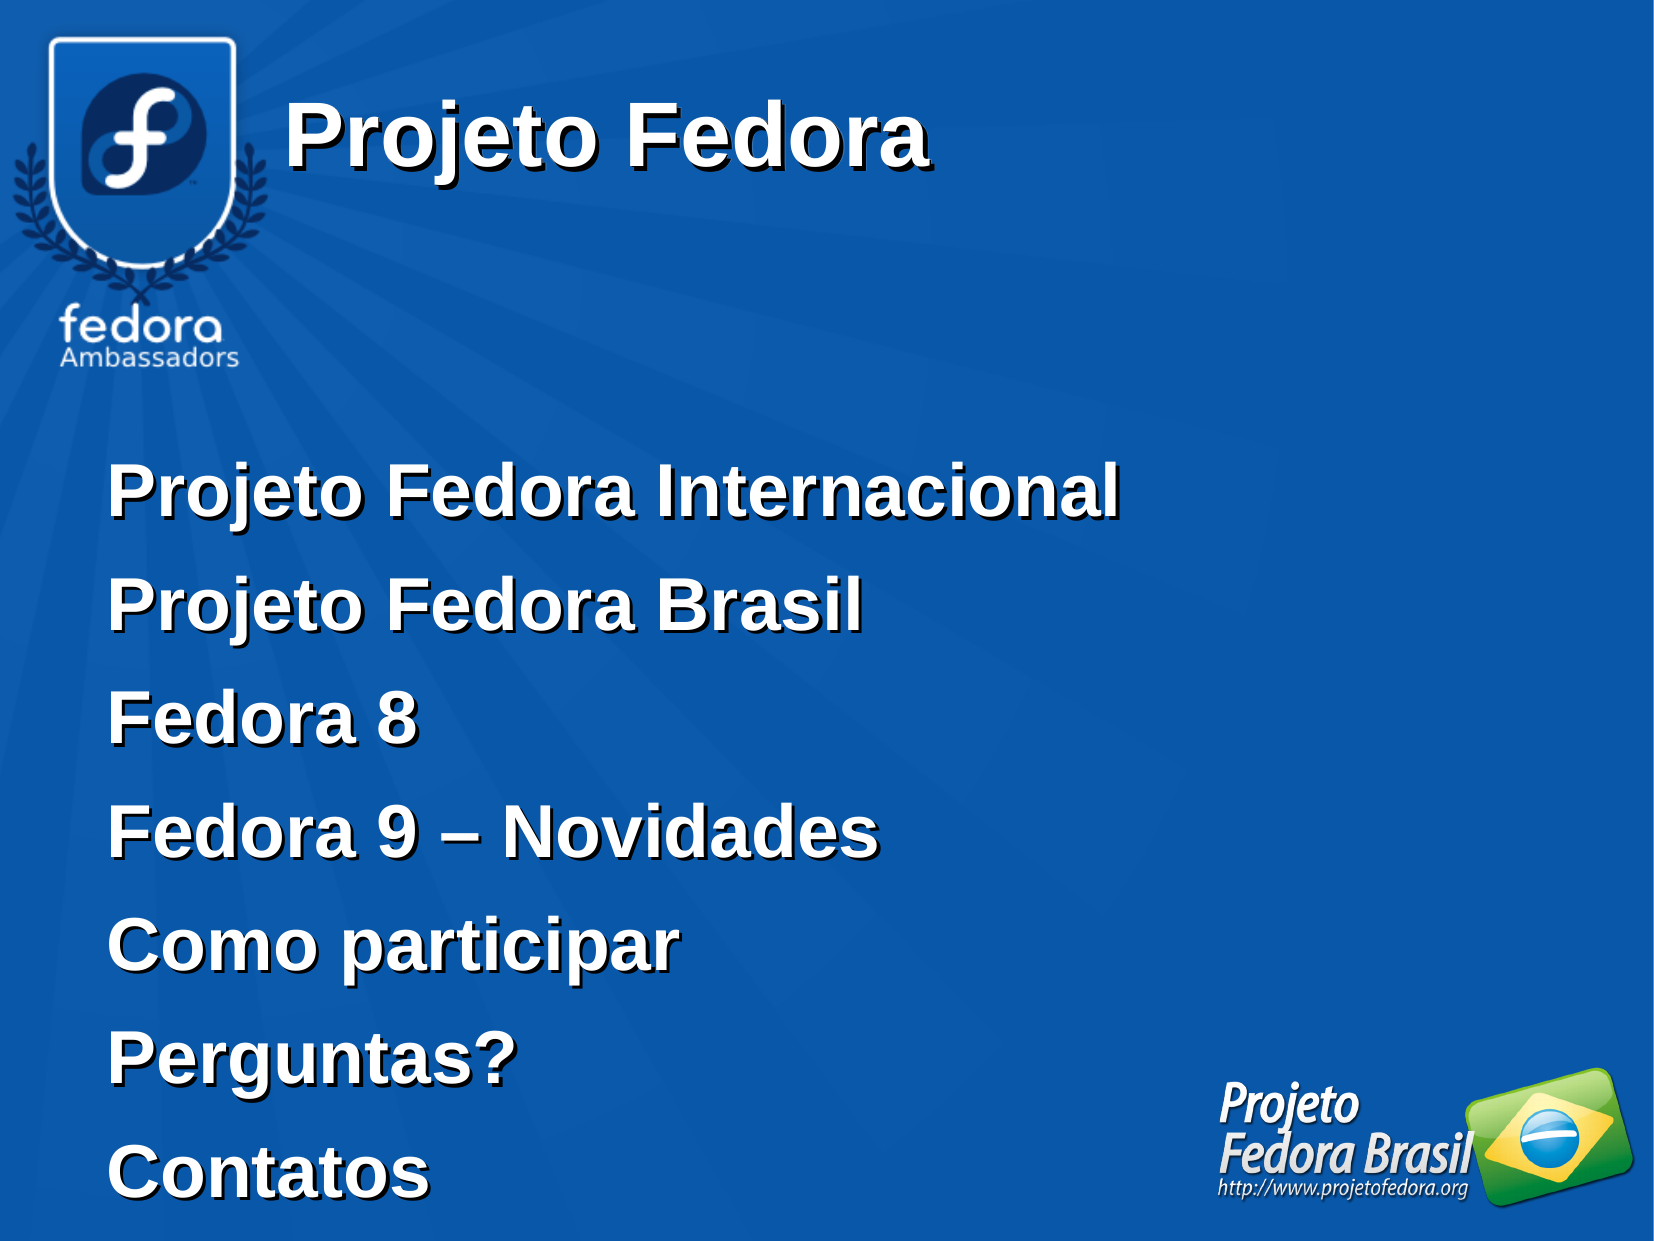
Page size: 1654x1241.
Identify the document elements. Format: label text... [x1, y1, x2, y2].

title Projeto Fedora [283, 39, 1654, 232]
picture [0, 0, 1654, 1241]
list Projeto Fedora Internacional Projeto Fedora Brasil Fedora 8 Fedora 9 – Novidades Como participar Perguntas? Contatos [88, 448, 1577, 1223]
